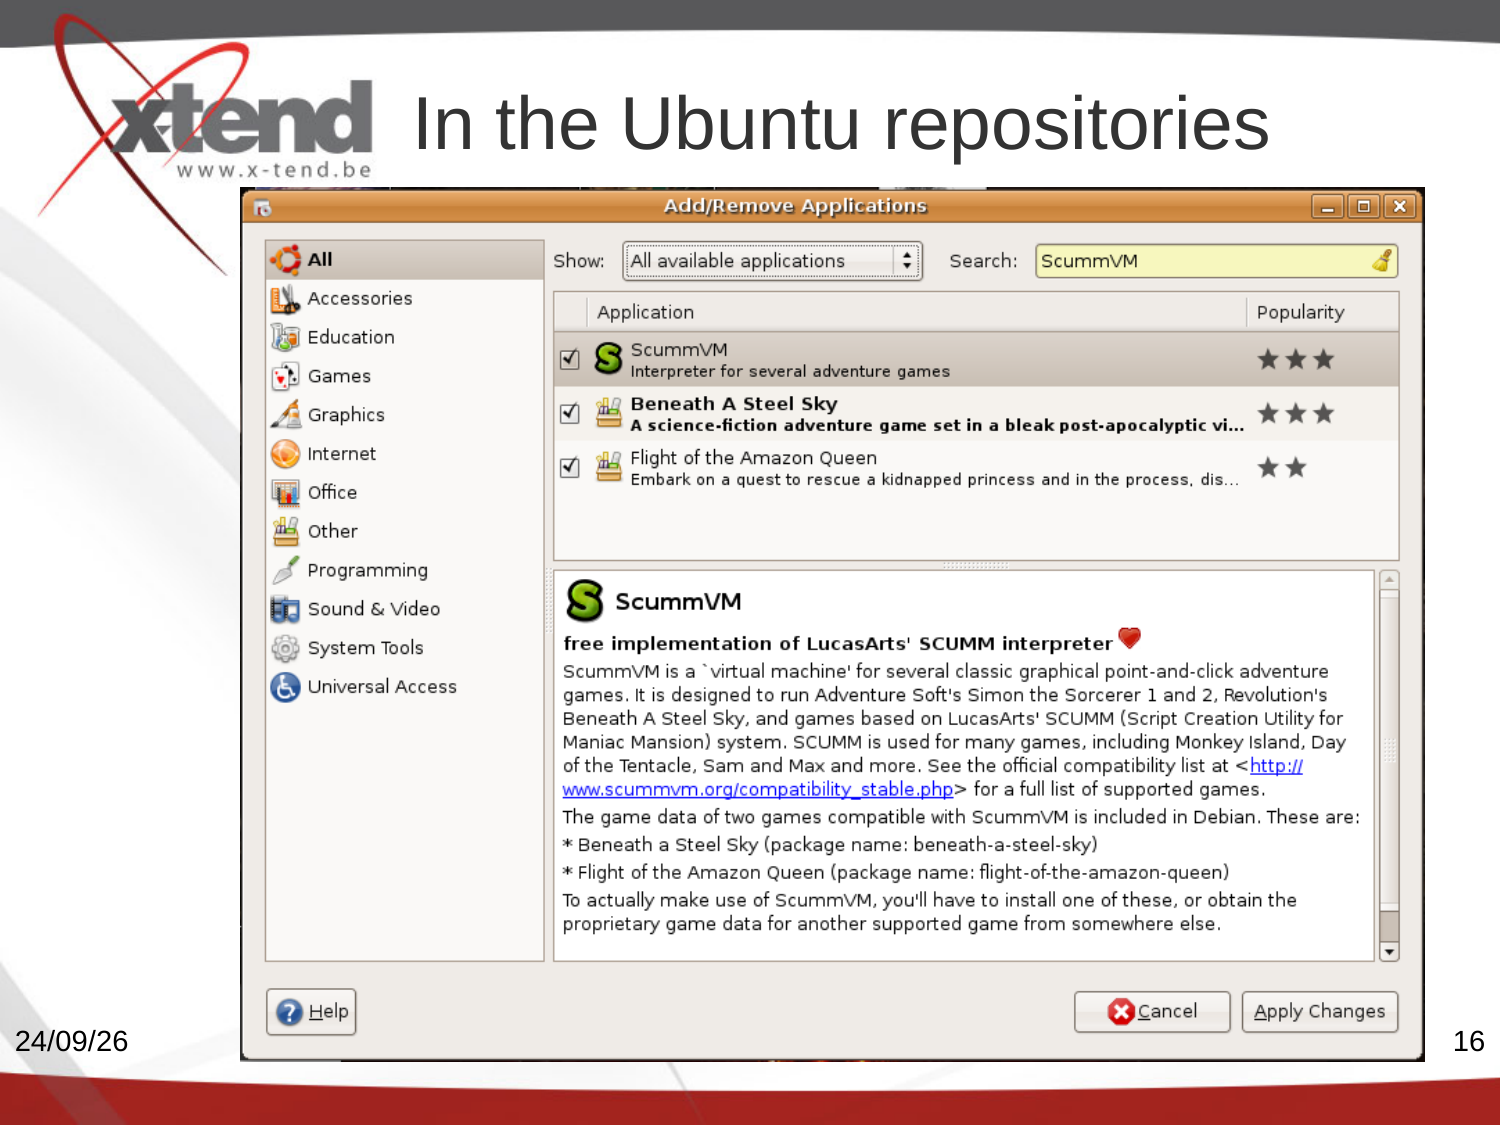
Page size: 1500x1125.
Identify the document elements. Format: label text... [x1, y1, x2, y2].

title In the Ubuntu repositories [412, 36, 1477, 210]
picture [0, 0, 1500, 1125]
